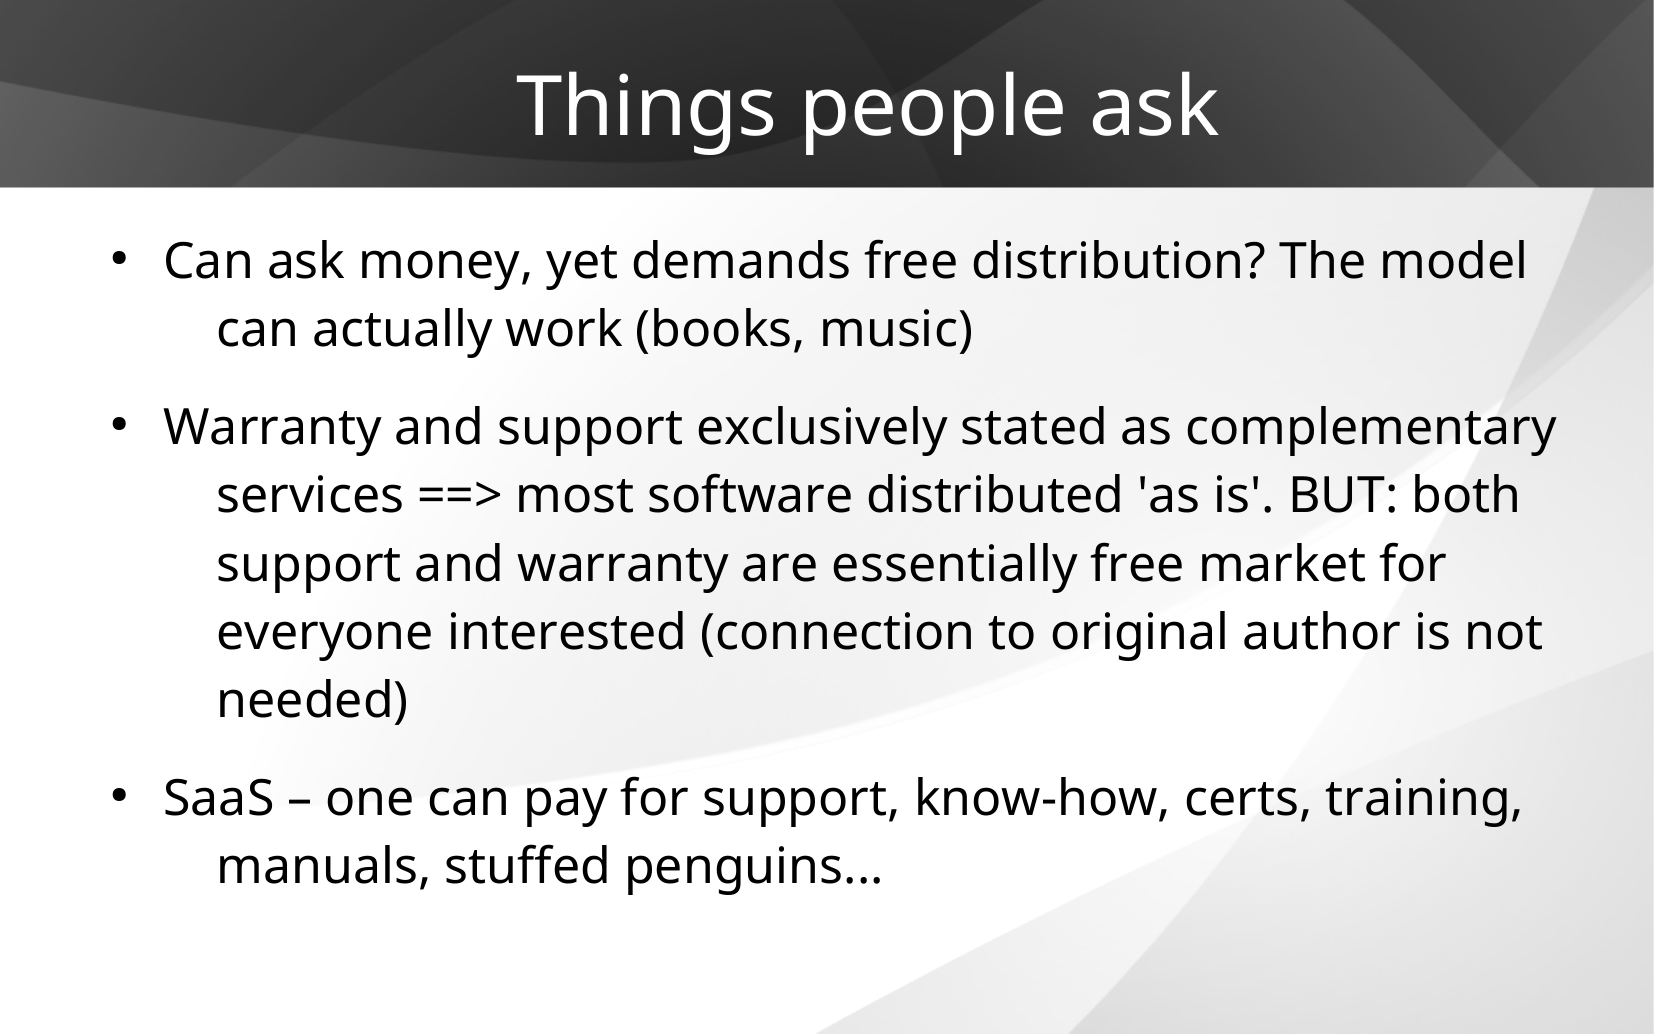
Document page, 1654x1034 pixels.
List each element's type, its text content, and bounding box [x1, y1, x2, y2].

title Things people ask [124, 0, 1613, 208]
list Can ask money, yet demands free distribution? The model can actually work (books, music) Warranty and support exclusively stated as complementary services ==> most software distributed 'as is'. BUT: both support and warranty are essentially free market for everyone interested (connection to original author is not needed) SaaS – one can pay for support, know-how, certs, training, manuals, stuffed penguins... [75, 225, 1613, 1013]
picture [0, 0, 1654, 1034]
